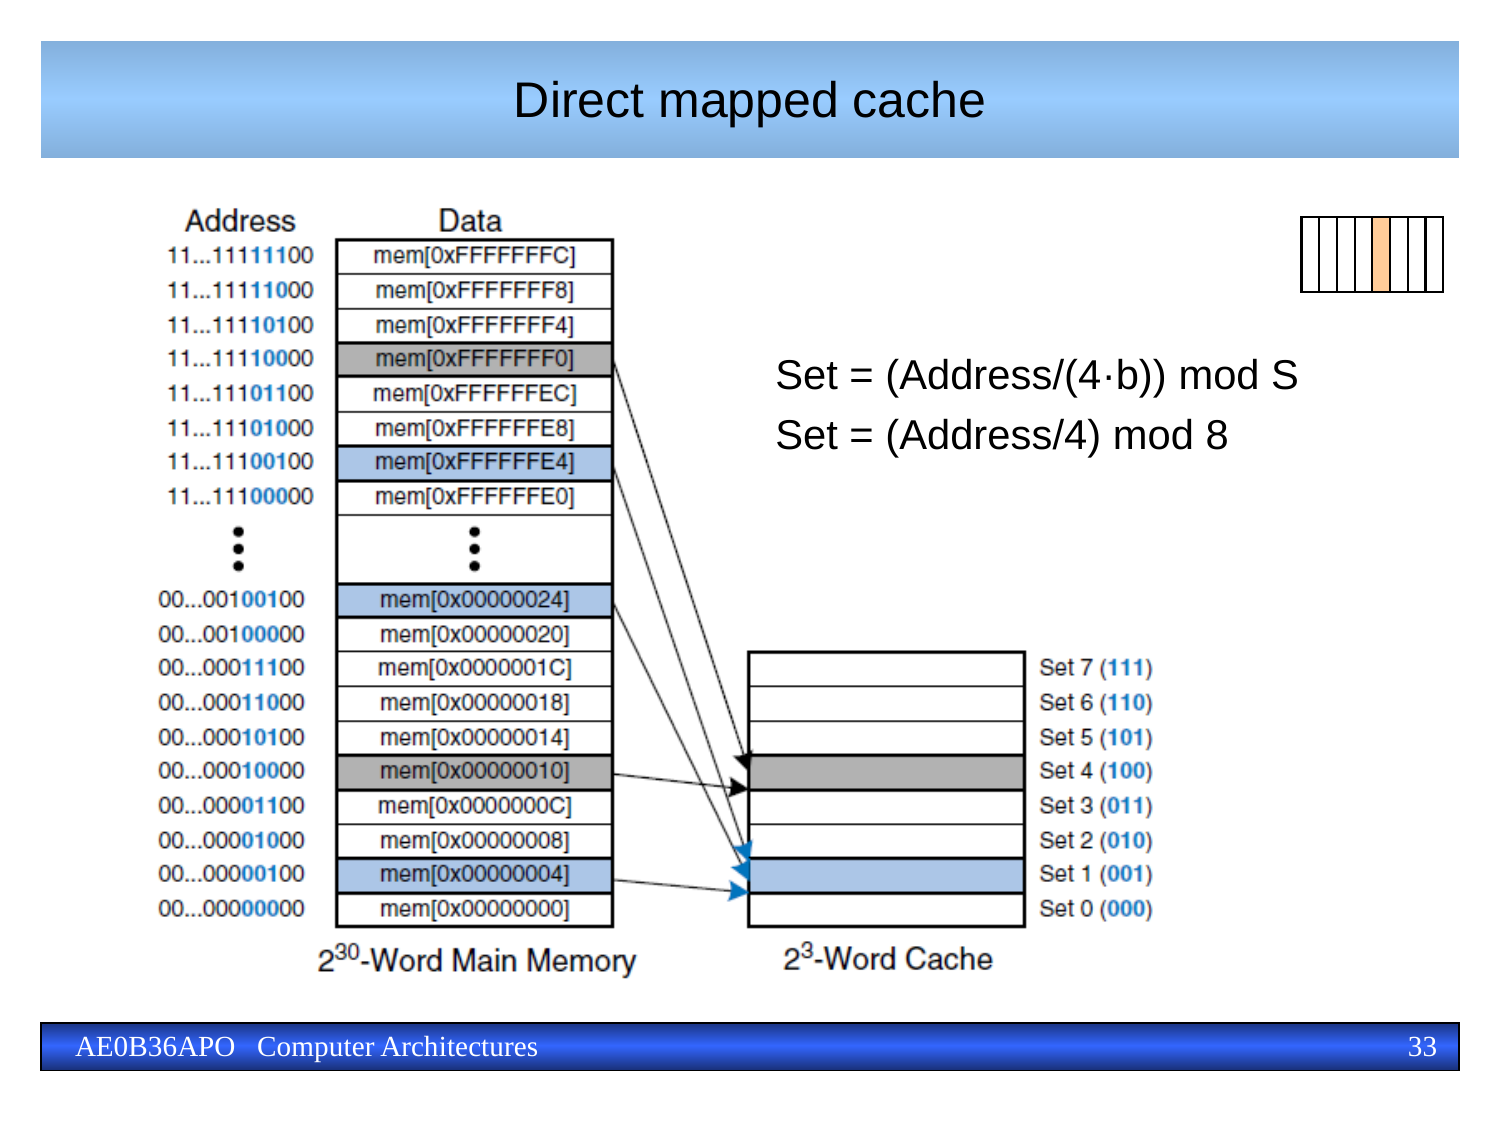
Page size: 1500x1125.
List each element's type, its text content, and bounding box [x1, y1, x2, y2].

table_header [1390, 168, 1408, 216]
table_cell [1372, 293, 1408, 345]
table_header [1355, 168, 1372, 216]
table_header [1302, 168, 1319, 216]
table_cell [1408, 293, 1443, 345]
text_box Set = (Address/(4·b)) mod S Set = (Address/4) mod 8 [760, 340, 1318, 516]
table_header [1319, 168, 1337, 216]
table_header [1372, 168, 1390, 216]
table_cell [1391, 218, 1407, 291]
table_cell [1320, 218, 1336, 291]
table_cell [1338, 218, 1354, 291]
table_cell [1373, 218, 1389, 291]
table_header [1426, 168, 1443, 216]
table_header [1337, 168, 1355, 216]
picture [151, 187, 1171, 990]
table_cell [1337, 293, 1372, 345]
table_cell [1302, 293, 1337, 345]
table_header [1408, 168, 1426, 216]
table_cell [1409, 218, 1424, 291]
table_cell [1356, 218, 1371, 291]
title Direct mapped cache [41, 41, 1459, 158]
table_cell [1303, 218, 1318, 291]
table_cell [1427, 218, 1442, 291]
